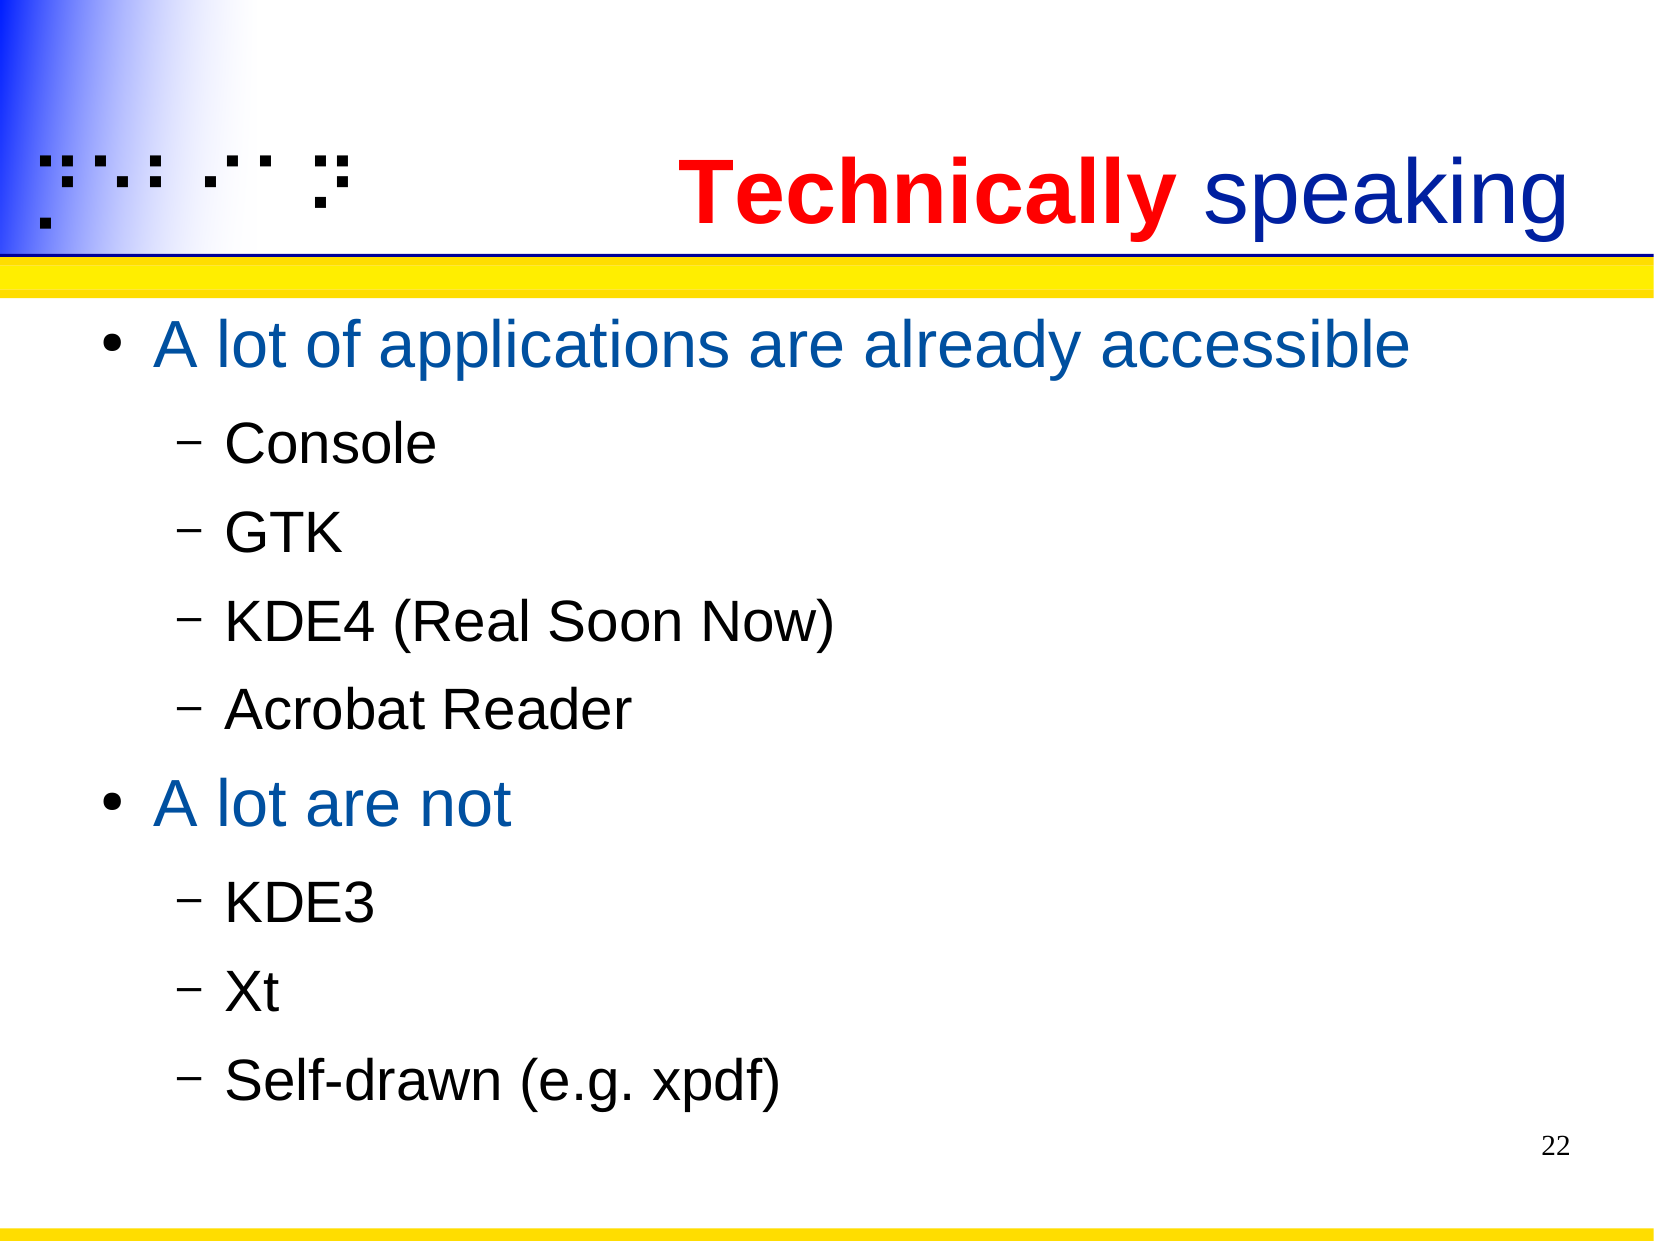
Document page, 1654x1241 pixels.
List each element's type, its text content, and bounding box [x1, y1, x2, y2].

title Technically speaking [372, 126, 1571, 257]
list A lot of applications are already accessible Console GTK KDE4 (Real Soon Now) Acrobat Reader A lot are not KDE3 Xt Self-drawn (e.g. xpdf) [82, 307, 1571, 1113]
